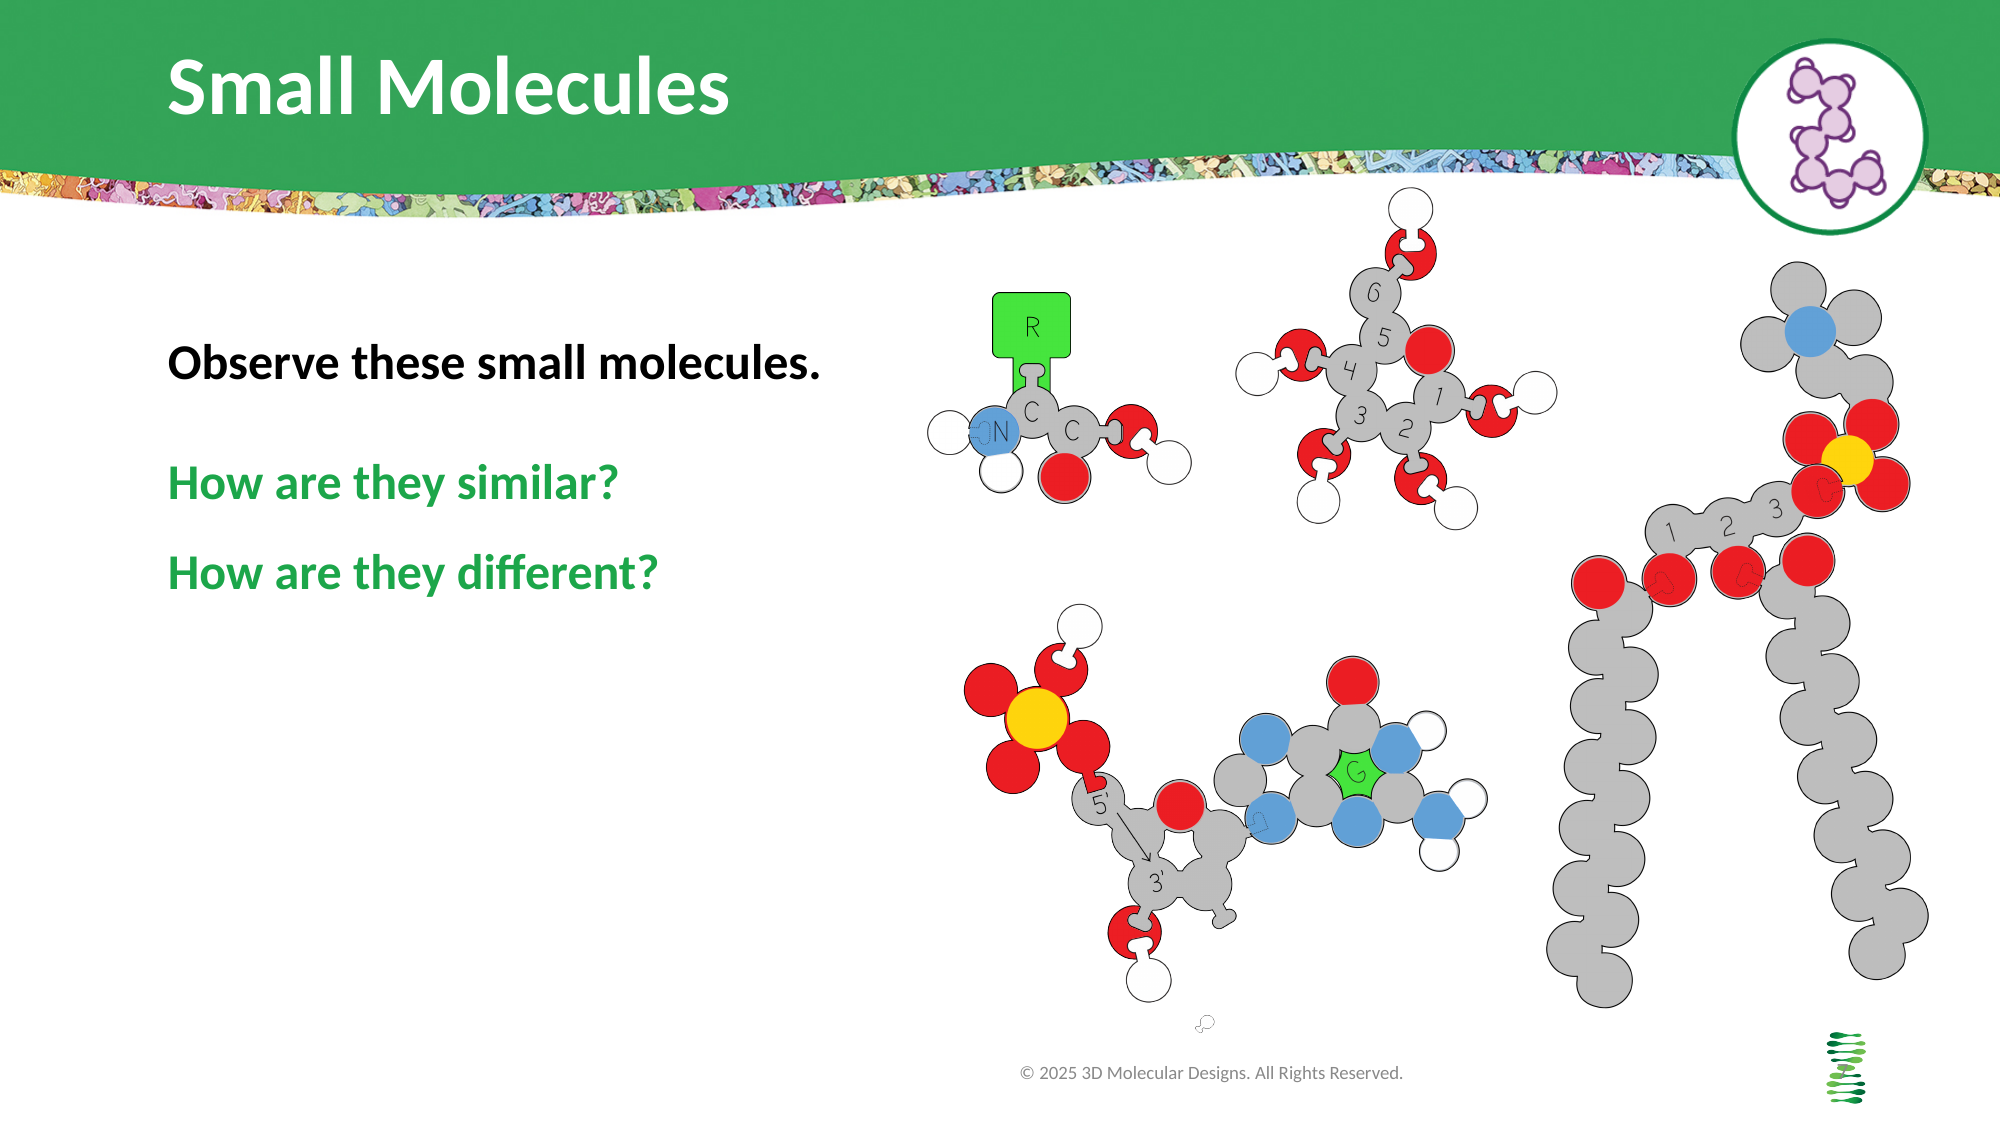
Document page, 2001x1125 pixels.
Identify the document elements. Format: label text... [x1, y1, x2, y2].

slide_number 7 [1821, 1042, 1929, 1103]
picture [927, 292, 1201, 504]
text_box Small Molecules [152, 0, 1733, 164]
picture [1192, 1012, 1217, 1036]
picture [957, 596, 1519, 1008]
text_box Observe these small molecules. How are they similar? How are they different? [152, 322, 841, 601]
picture [1228, 186, 1564, 539]
picture [1542, 239, 1945, 1011]
